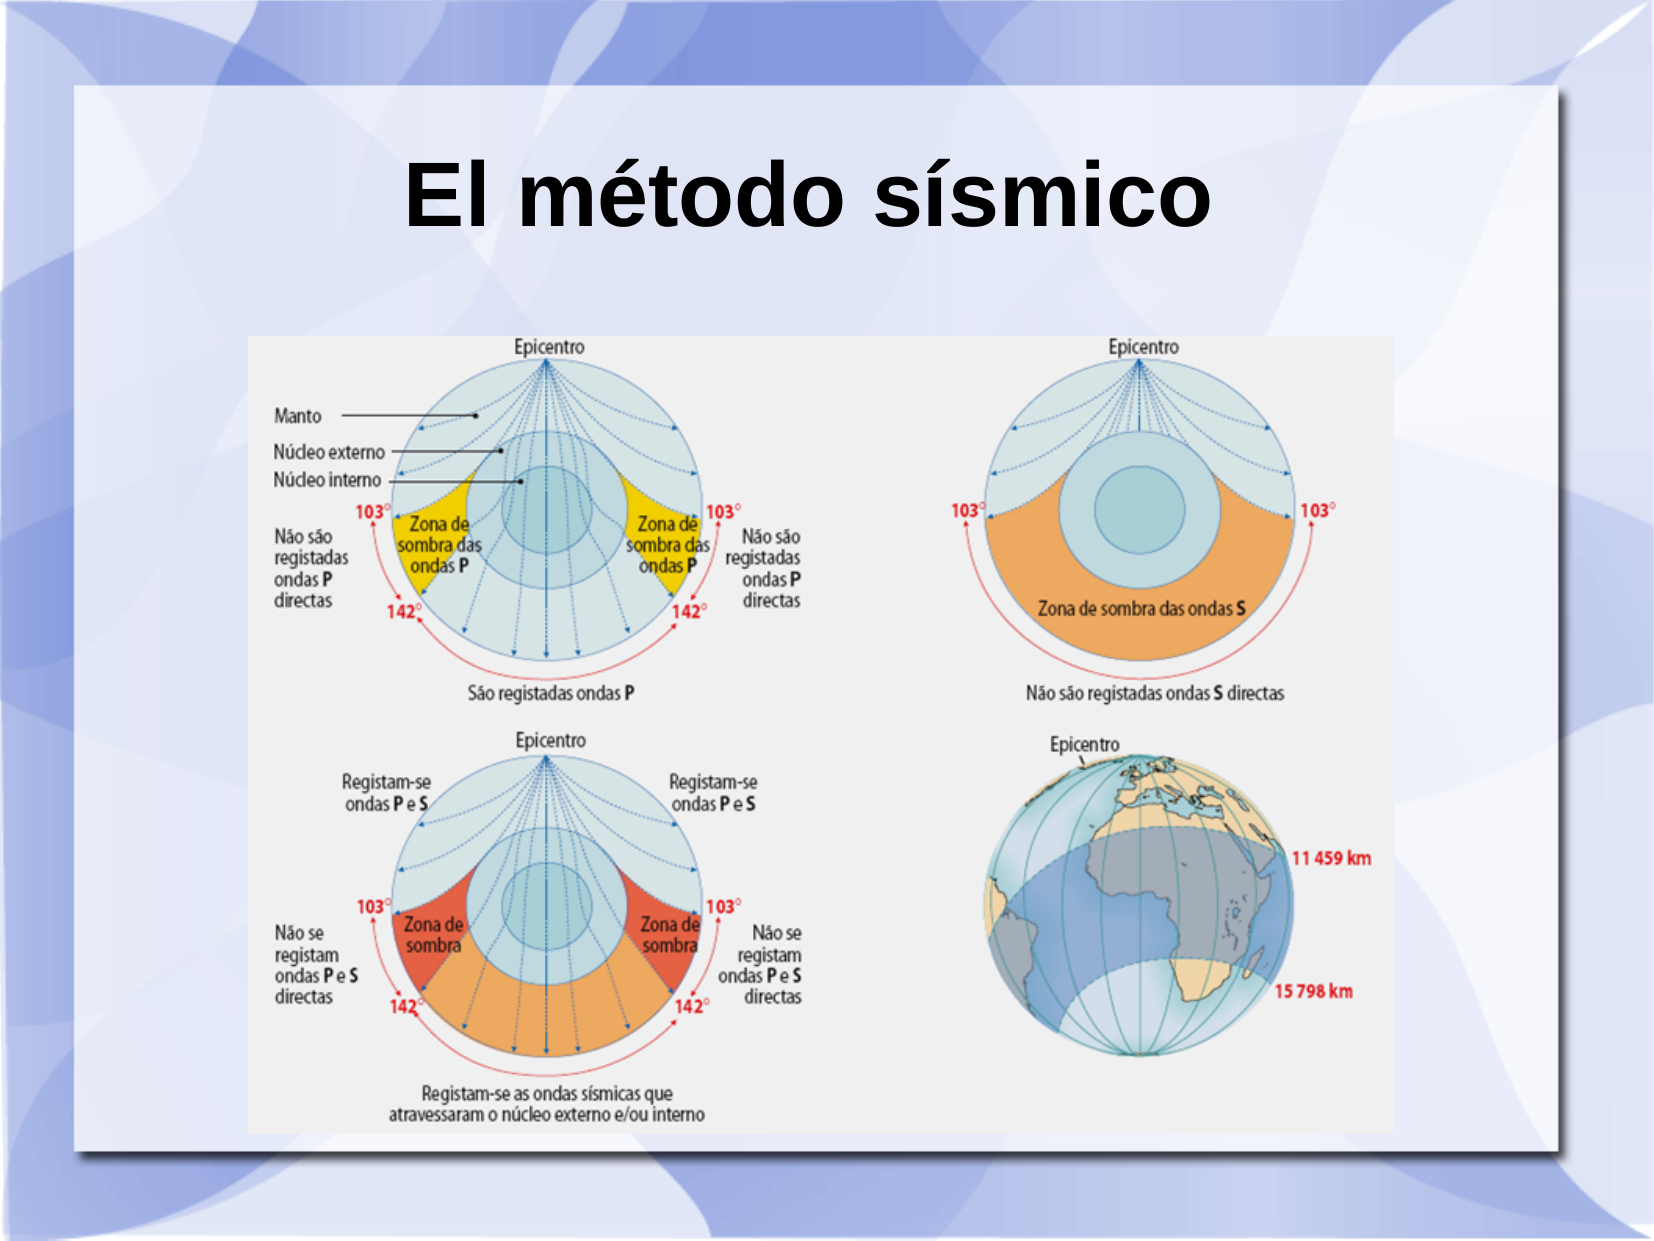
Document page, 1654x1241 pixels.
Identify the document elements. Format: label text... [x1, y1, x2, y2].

title El método sísmico [82, 90, 1536, 298]
picture [0, 0, 1654, 1241]
